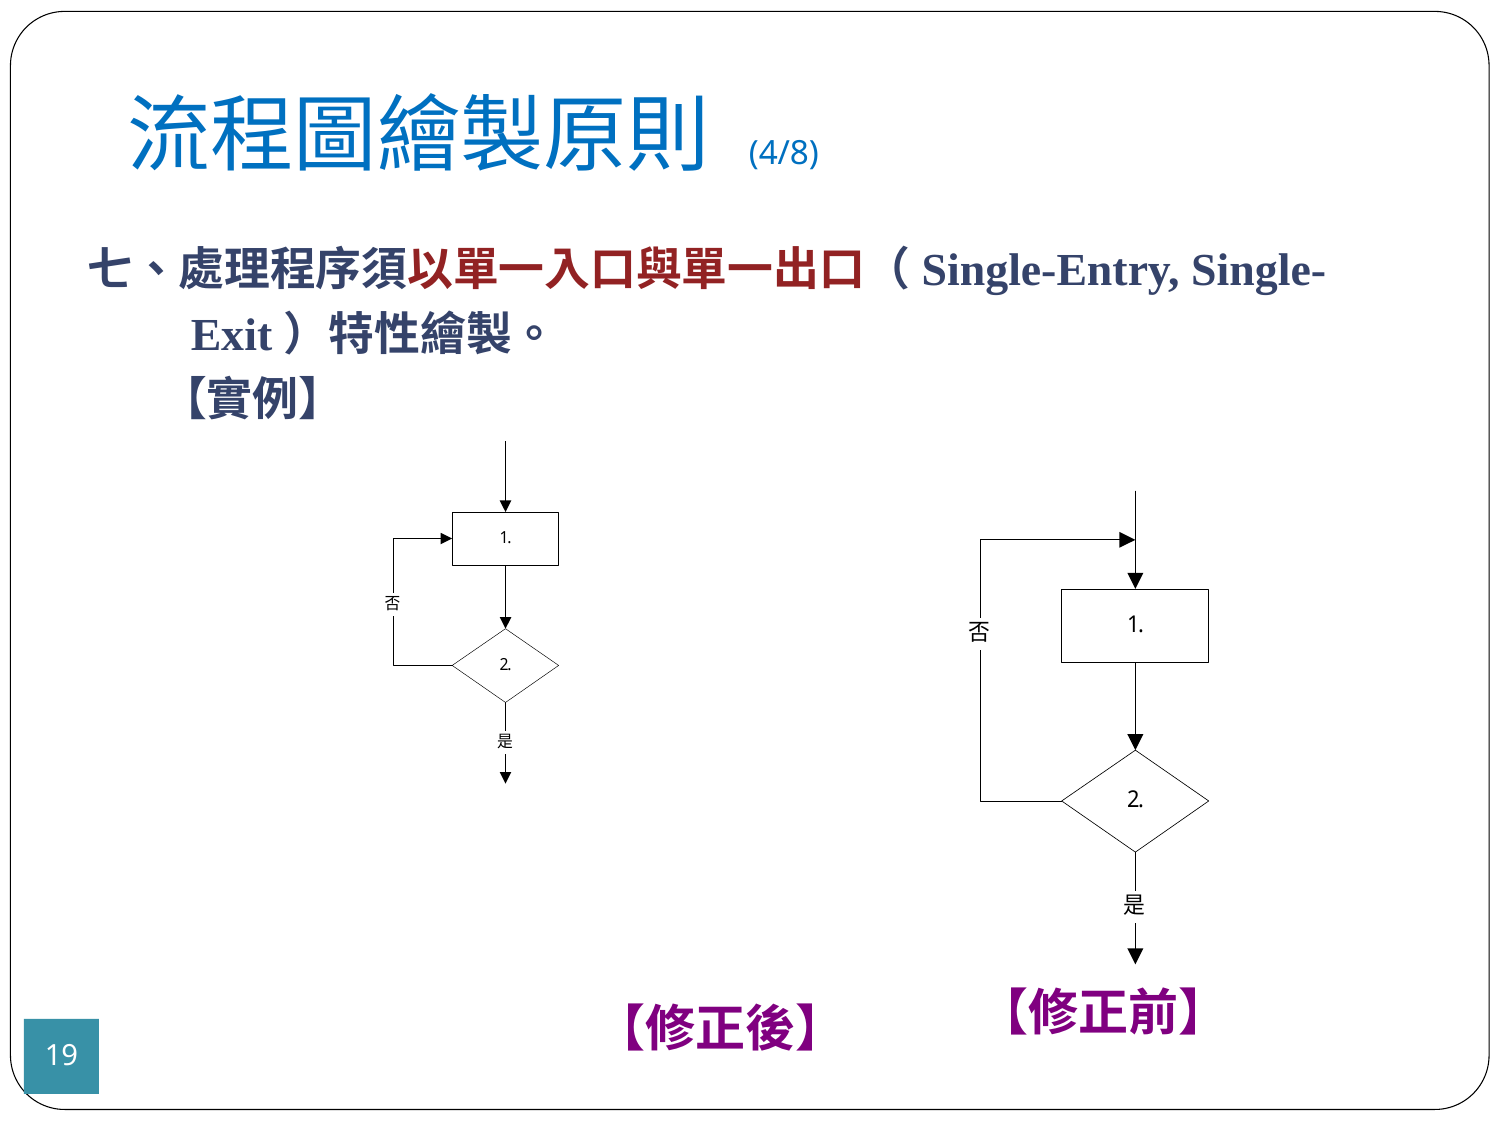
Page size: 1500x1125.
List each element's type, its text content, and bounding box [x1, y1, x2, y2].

text_box 七、處理程序須以單一入口與單一出口（Single-Entry, Single- Exit）特性繪製。 【實例】 【修正前】 【修正後】 [72, 232, 1494, 433]
chart [928, 479, 1210, 976]
chart [355, 433, 560, 792]
title 流程圖繪製原則 (4/8) [112, 31, 1388, 197]
text_box 19 [23, 1018, 99, 1094]
